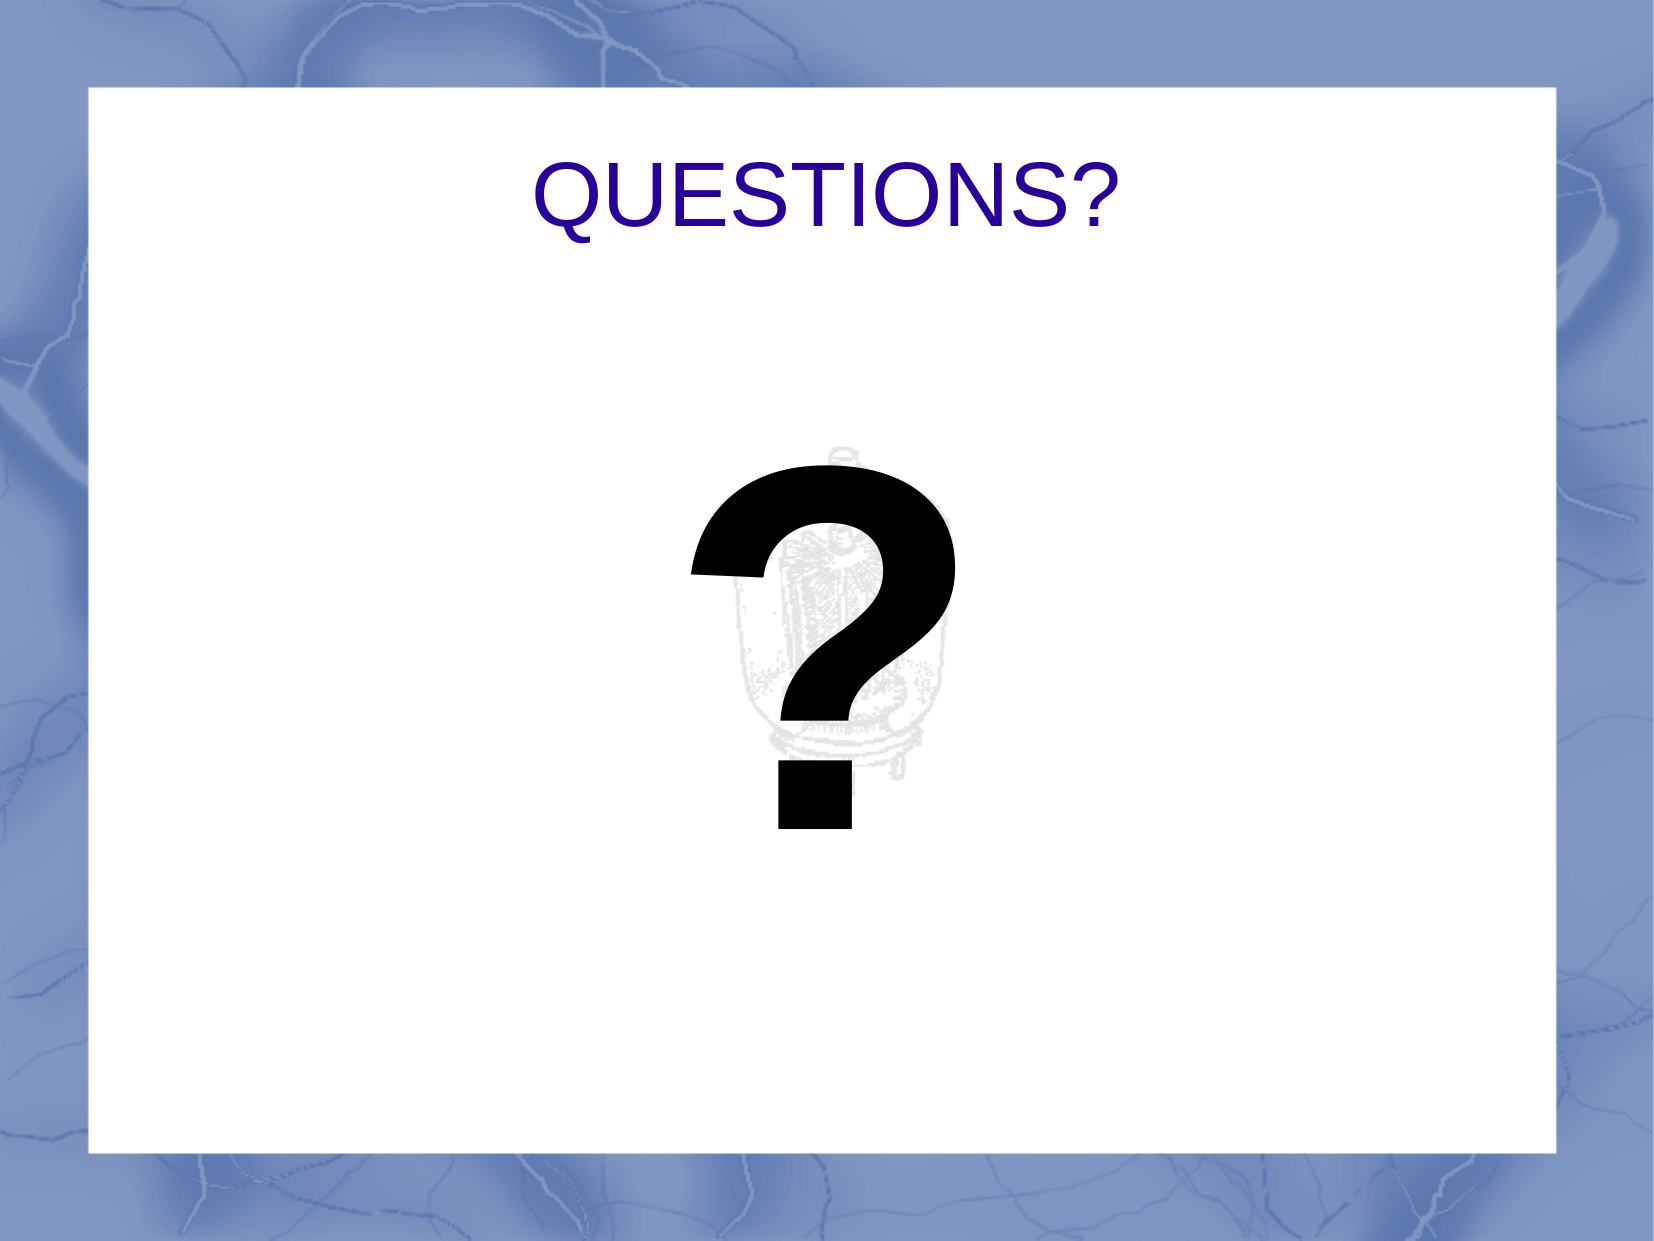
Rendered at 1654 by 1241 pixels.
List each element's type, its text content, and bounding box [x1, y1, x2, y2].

subtitle ? [118, 295, 1536, 1003]
title QUESTIONS? [118, 98, 1536, 291]
picture [0, 0, 1654, 1241]
